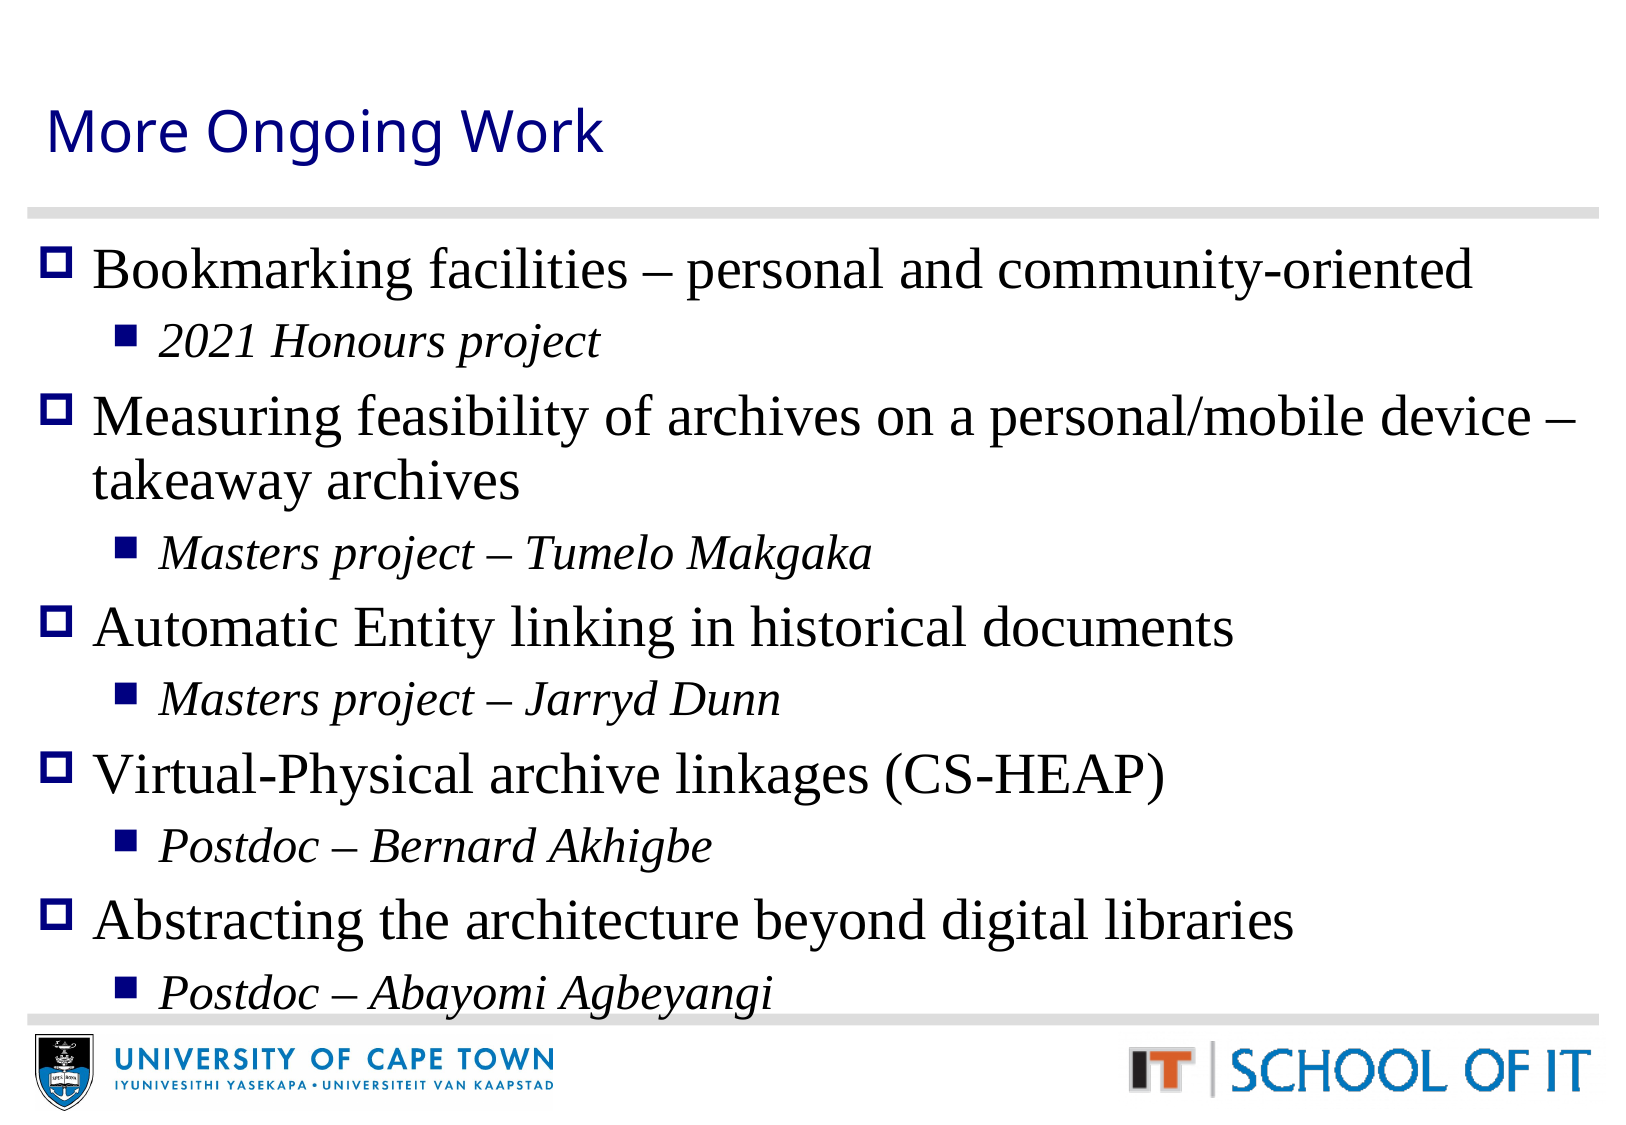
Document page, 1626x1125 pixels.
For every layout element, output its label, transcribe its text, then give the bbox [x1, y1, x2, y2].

title More Ongoing Work [45, 66, 1583, 194]
picture [35, 1034, 553, 1111]
picture [1118, 1030, 1606, 1109]
list Bookmarking facilities – personal and community-oriented 2021 Honours project Measuring feasibility of archives on a personal/mobile device – takeaway archives Masters project – Tumelo Makgaka Automatic Entity linking in historical documents Masters project – Jarryd Dunn Virtual-Physical archive linkages (CS-HEAP) Postdoc – Bernard Akhigbe Abstracting the architecture beyond digital libraries Postdoc – Abayomi Agbeyangi [36, 236, 1579, 1021]
